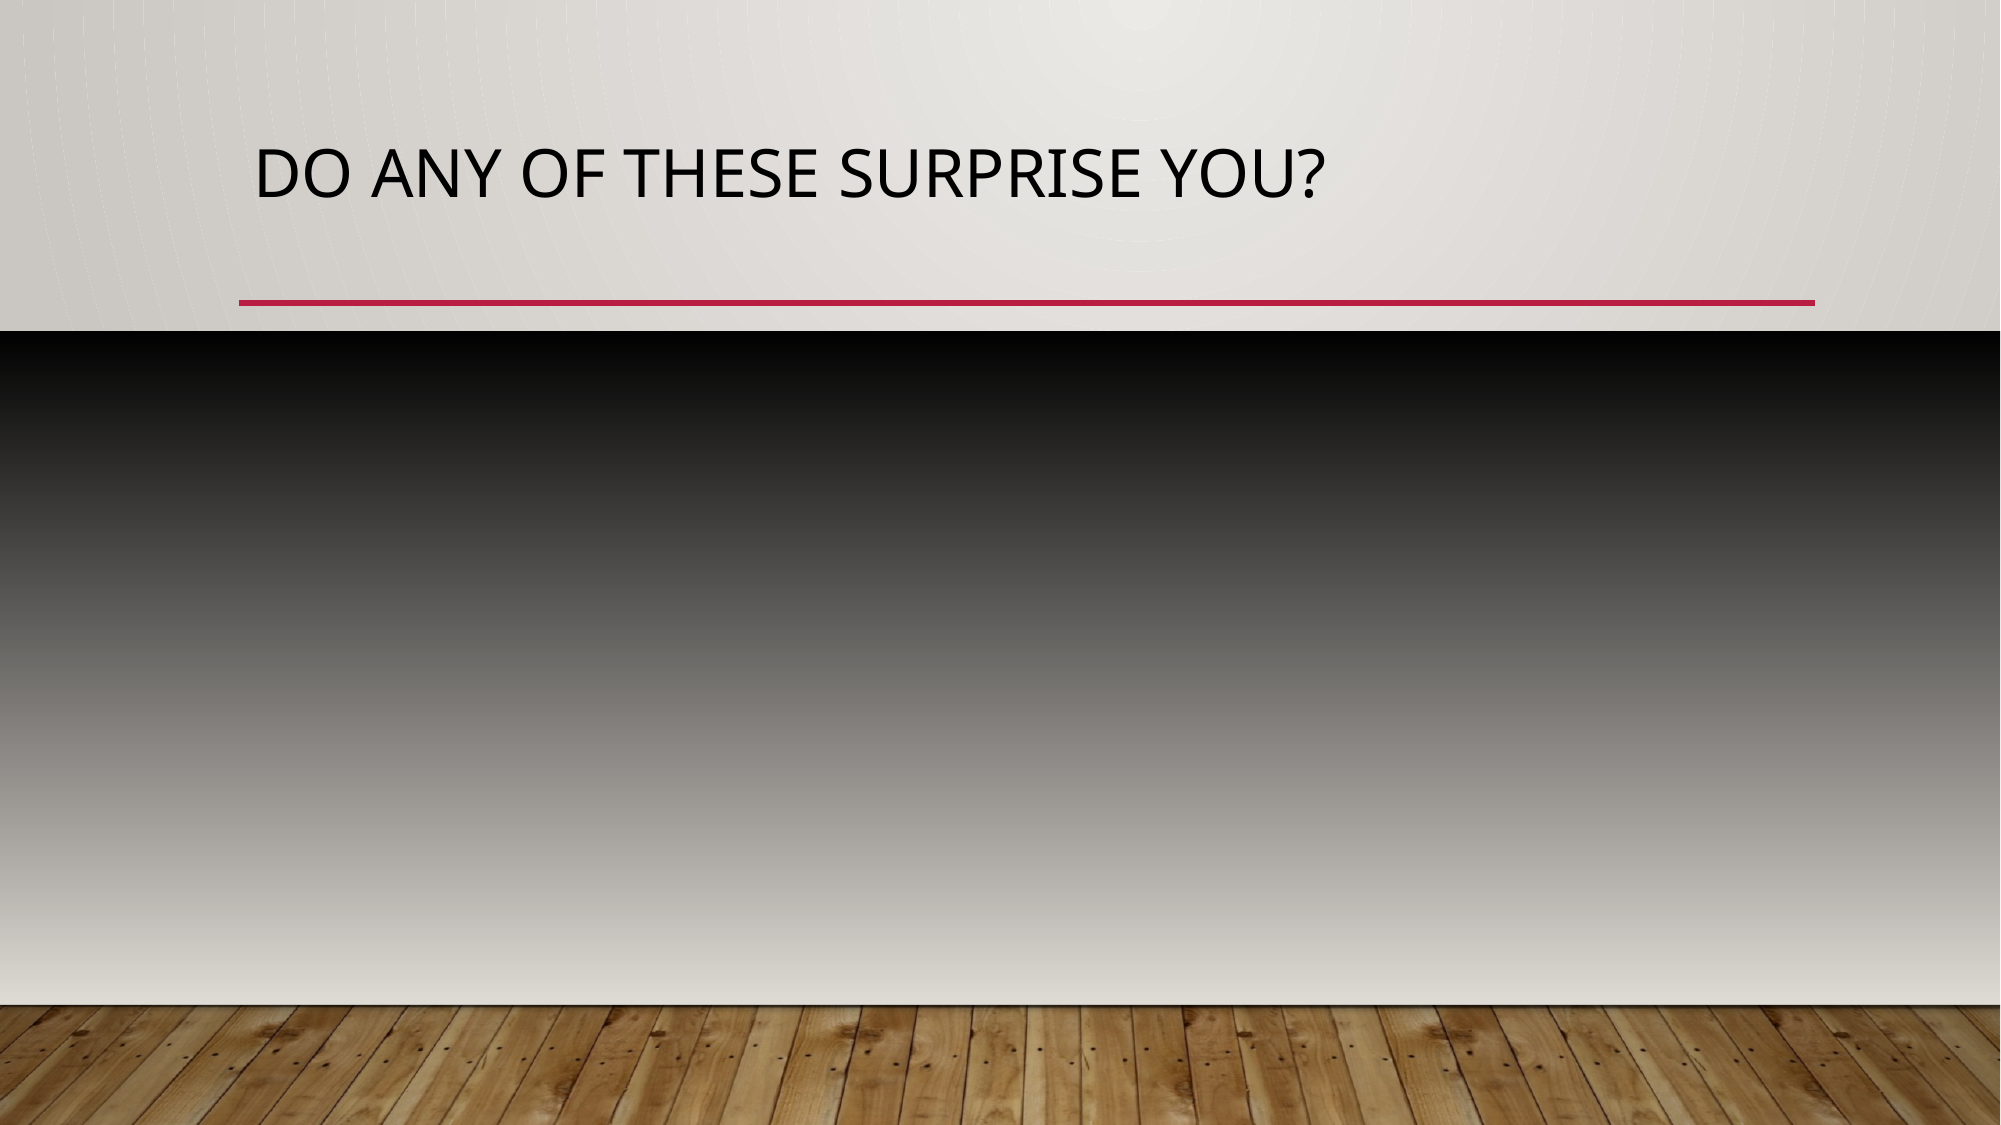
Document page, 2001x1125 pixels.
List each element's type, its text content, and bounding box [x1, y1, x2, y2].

title Do any of these surprise you? [238, 131, 1814, 305]
